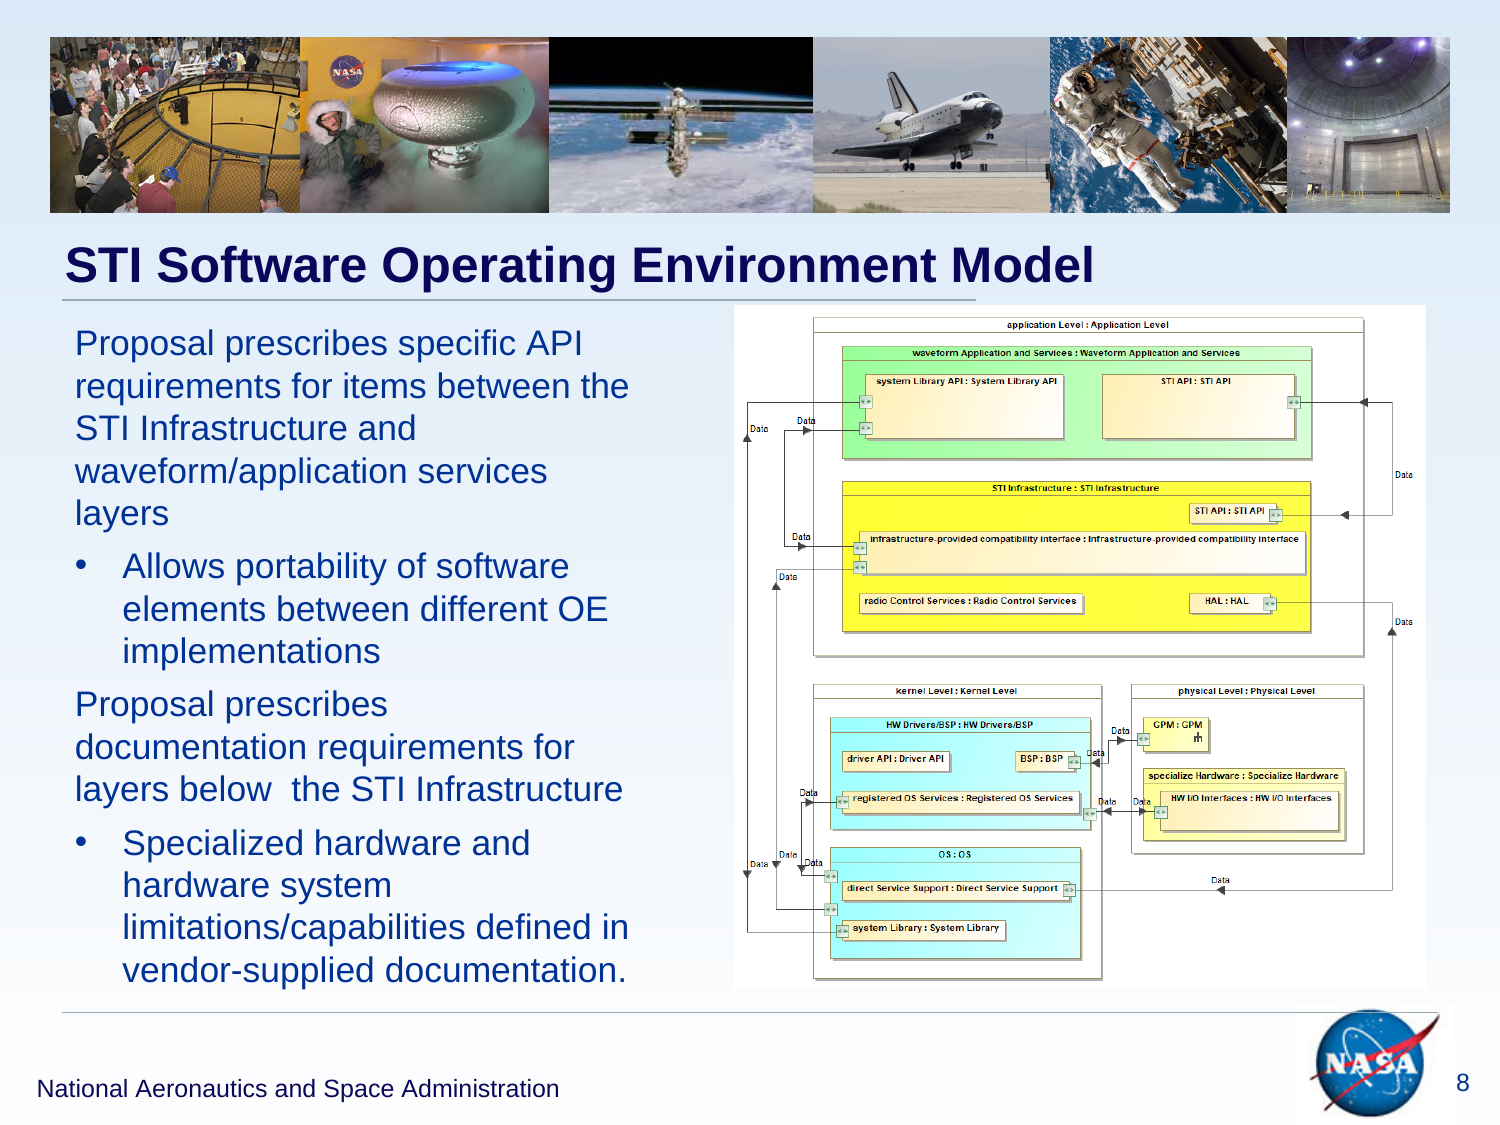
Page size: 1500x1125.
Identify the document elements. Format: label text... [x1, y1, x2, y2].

list Proposal prescribes specific API requirements for items between the STI Infrastructure and waveform/application services layers Allows portability of software elements between different OE implementations Proposal prescribes documentation requirements for layers below the STI Infrastructure Specialized hardware and hardware system limitations/capabilities defined in vendor-supplied documentation. [60, 312, 646, 1013]
picture [50, 37, 1450, 213]
title STI Software Operating Environment Model [50, 213, 1326, 313]
picture [1296, 1004, 1454, 1123]
picture [734, 305, 1426, 991]
